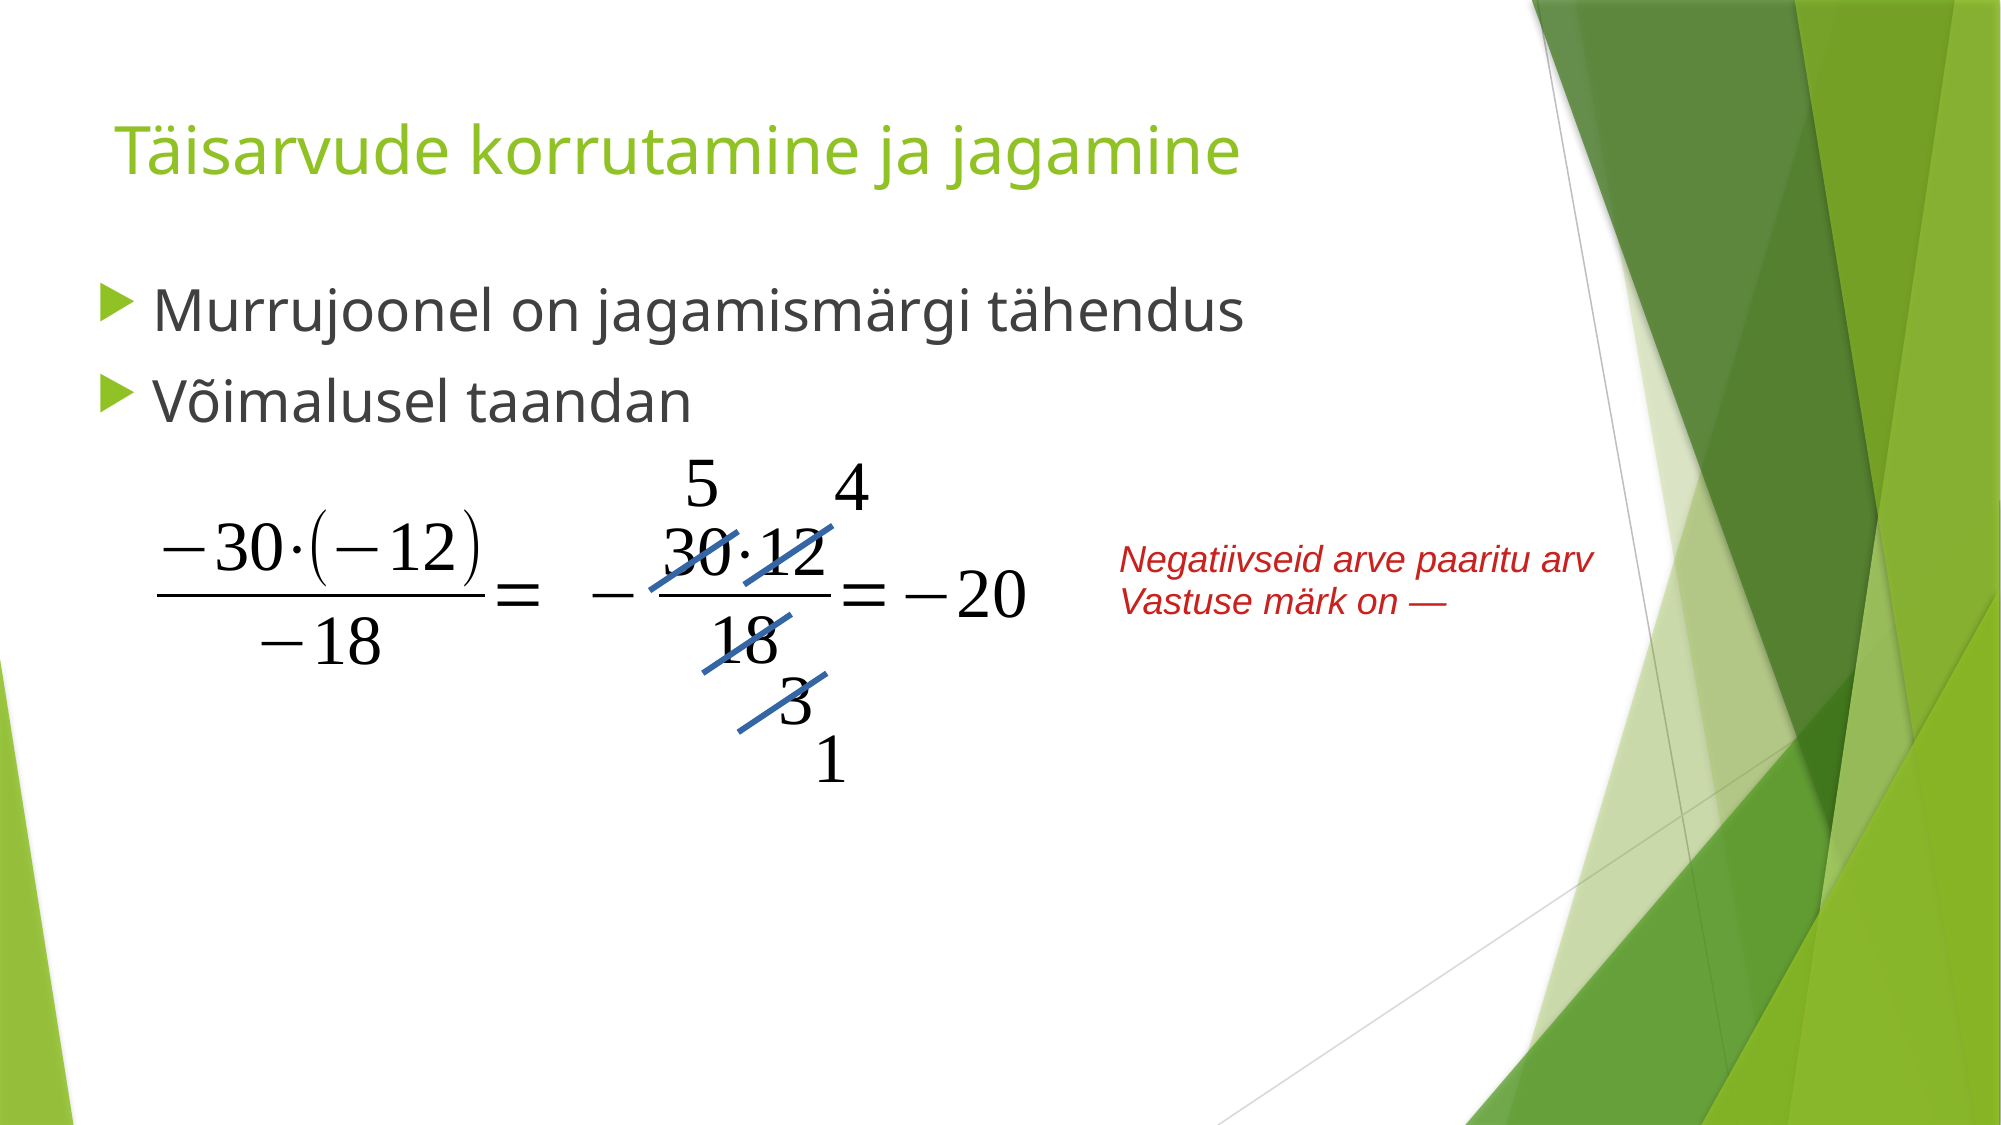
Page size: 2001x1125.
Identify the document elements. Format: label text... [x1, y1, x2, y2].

text_box Negatiivseid arve paaritu arv Vastuse märk on — [1104, 531, 1608, 631]
chart [147, 505, 554, 680]
chart [580, 442, 1035, 705]
list Murrujoonel on jagamismärgi tähendus Võimalusel taandan [81, 265, 1595, 443]
chart [772, 682, 856, 798]
title Täisarvude korrutamine ja jagamine [99, 99, 1613, 237]
